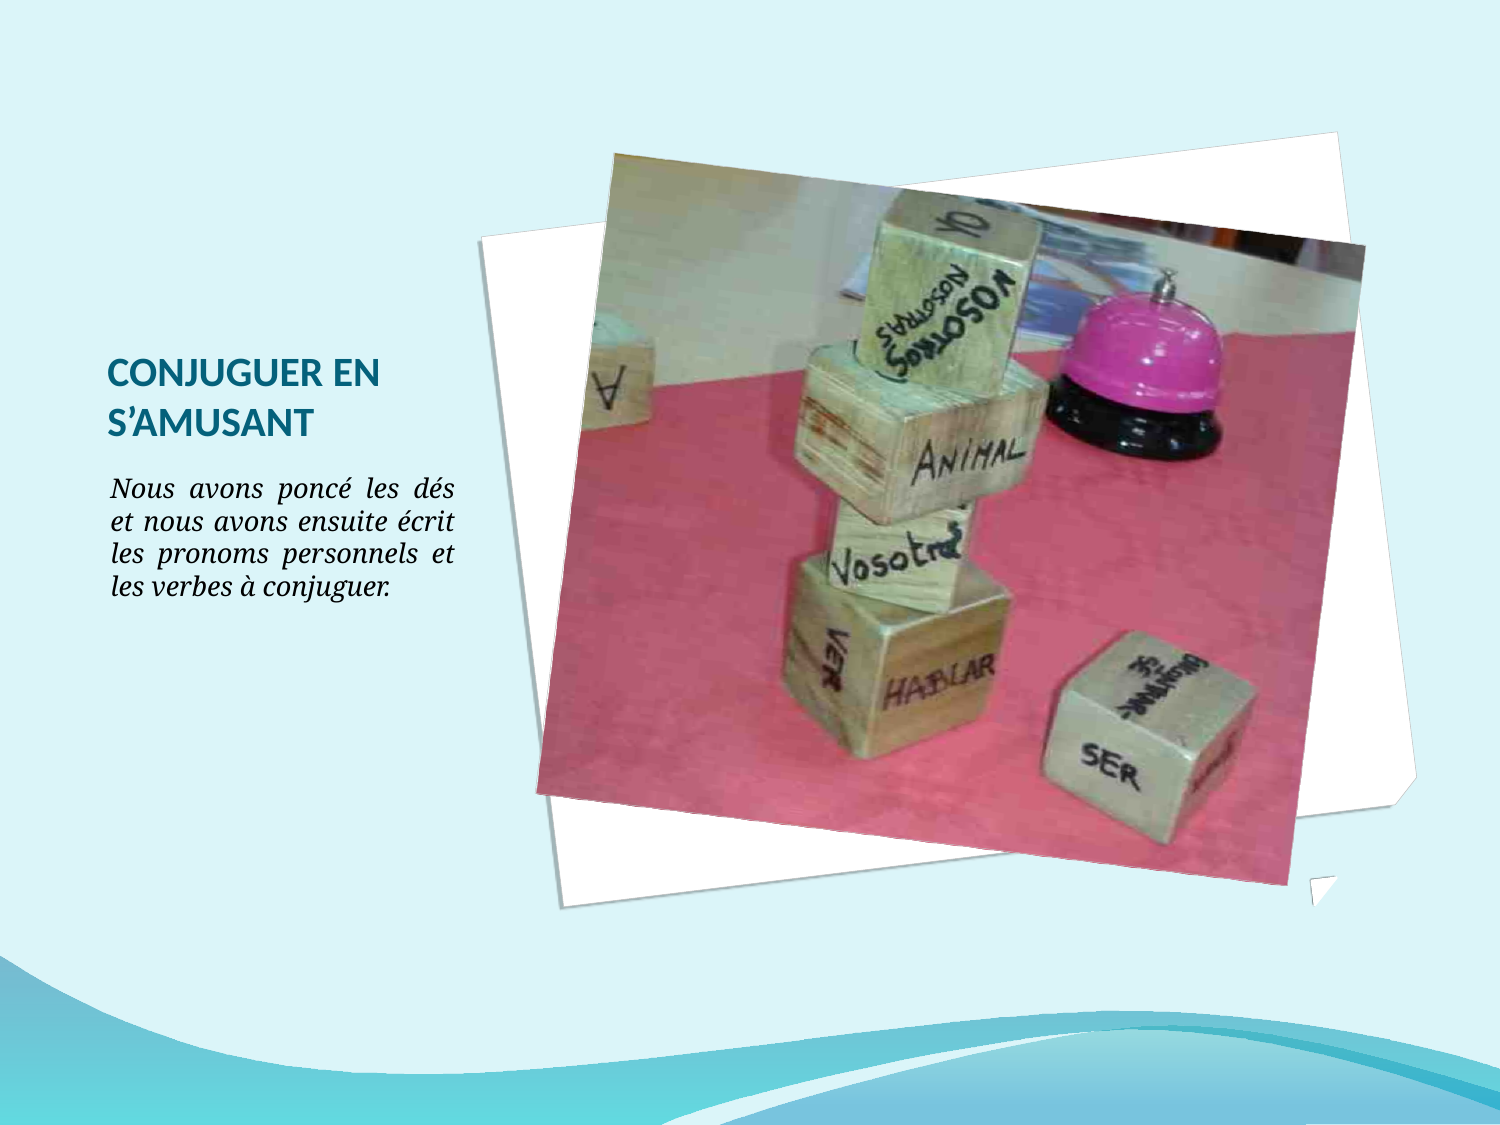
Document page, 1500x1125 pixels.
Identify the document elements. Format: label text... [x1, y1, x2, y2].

picture [535, 153, 1366, 886]
list Nous avons poncé les dés et nous avons ensuite écrit les pronoms personnels et les verbes à conjuguer. [99, 464, 463, 822]
title CONJUGUER EN S’AMUSANT [99, 193, 463, 453]
